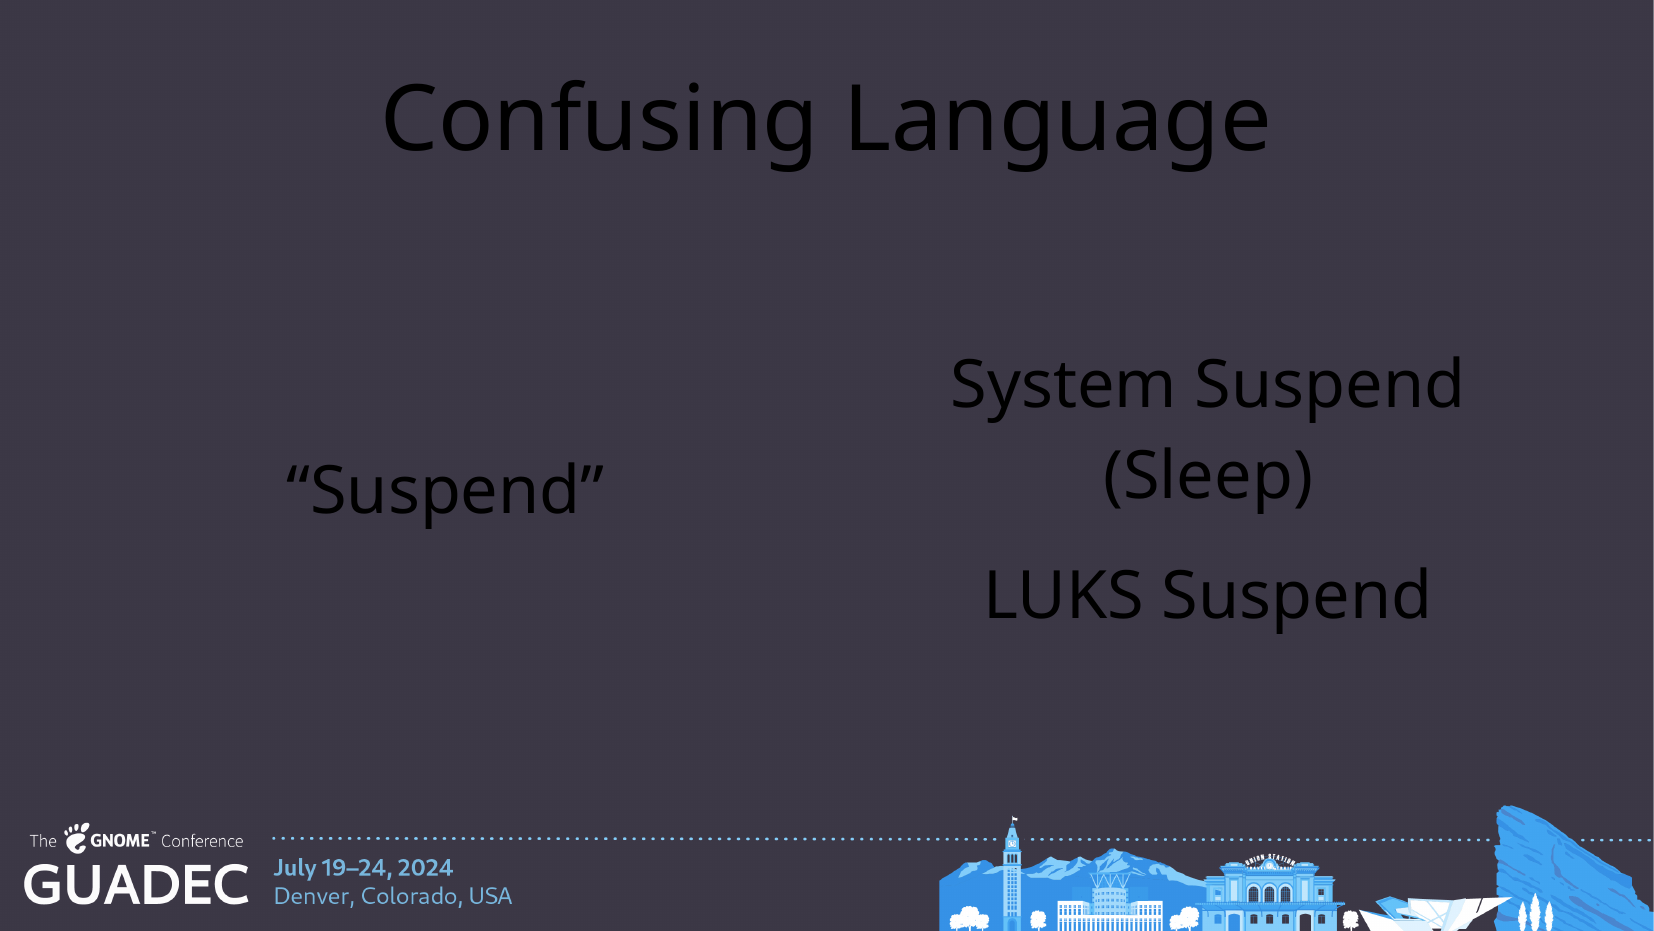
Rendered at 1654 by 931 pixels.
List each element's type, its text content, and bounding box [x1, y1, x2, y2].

list System Suspend (Sleep) LUKS Suspend [845, 217, 1572, 758]
picture [0, 0, 1654, 931]
title Confusing Language [82, 37, 1571, 193]
list “Suspend” [82, 217, 809, 758]
